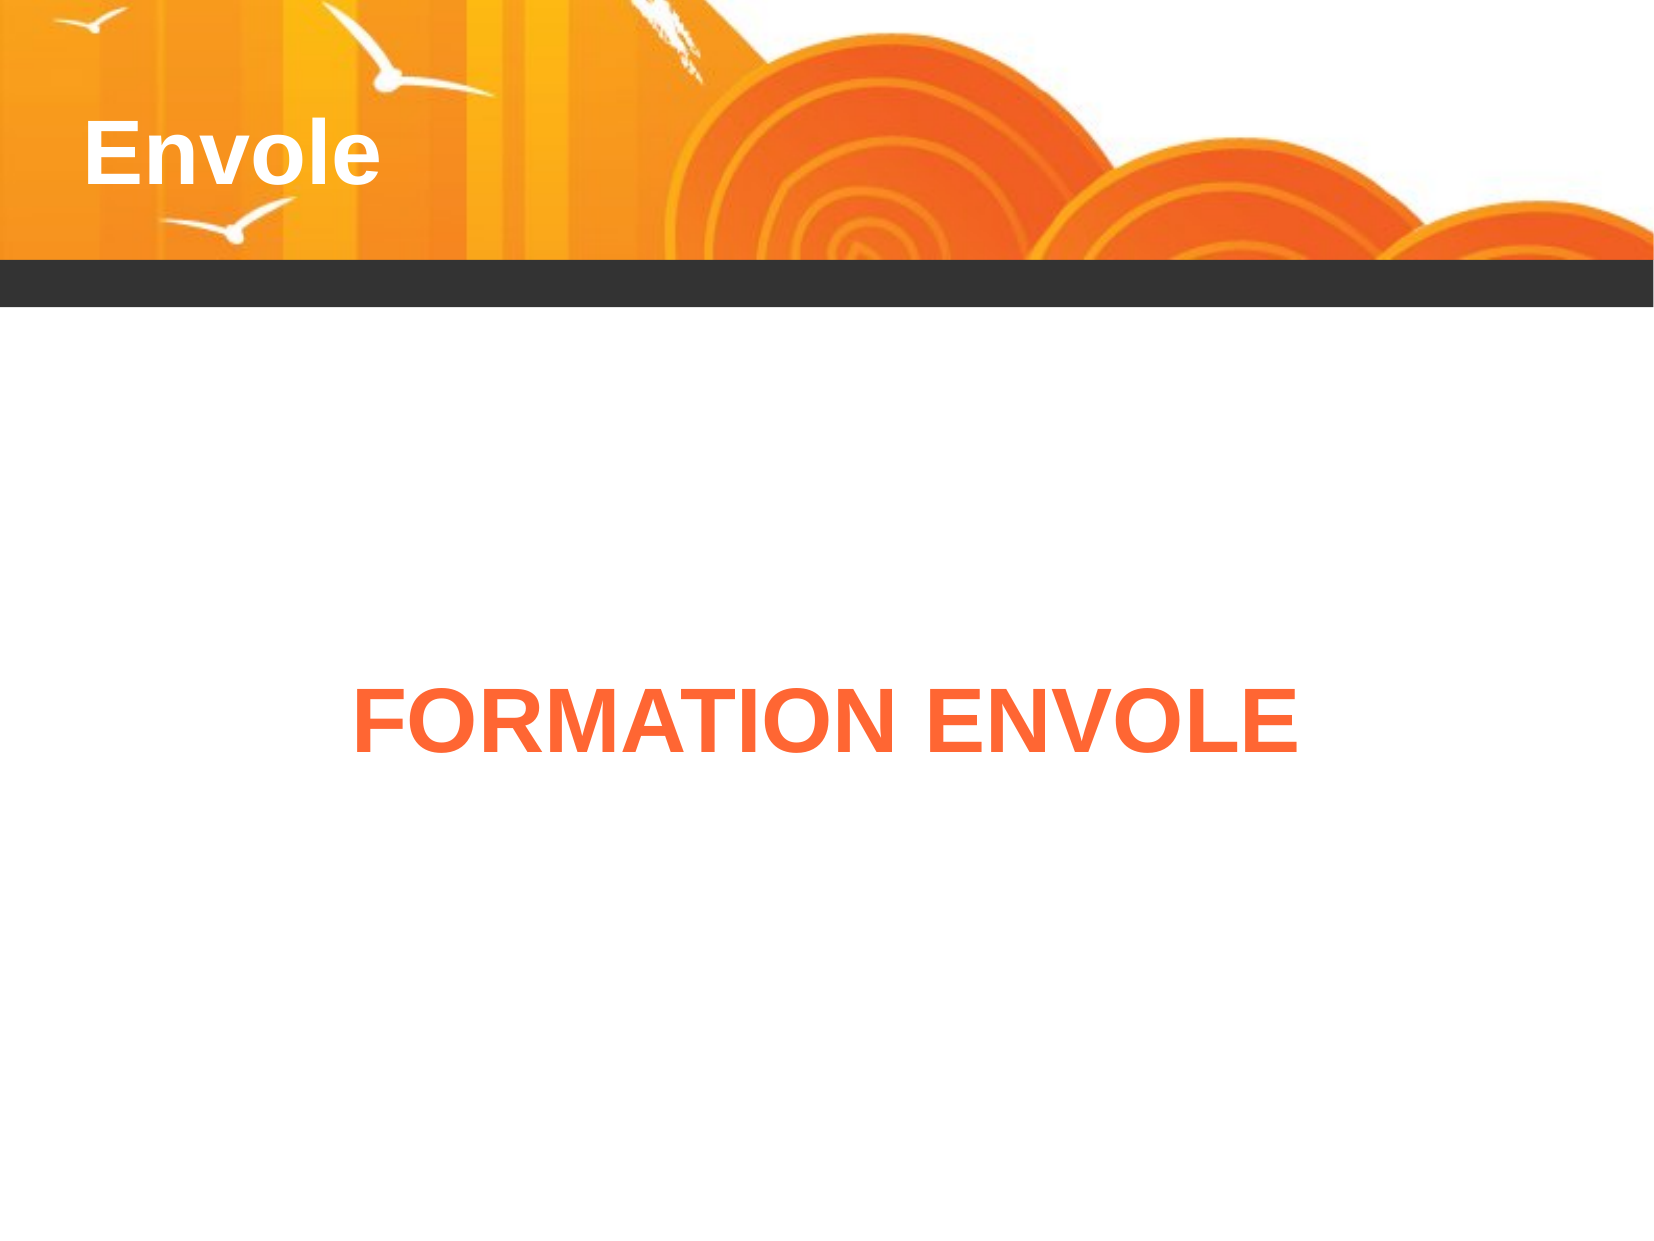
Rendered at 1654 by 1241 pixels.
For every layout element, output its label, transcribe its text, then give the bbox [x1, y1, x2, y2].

subtitle FORMATION ENVOLE [59, 342, 1595, 1099]
title Envole [82, 49, 1571, 257]
